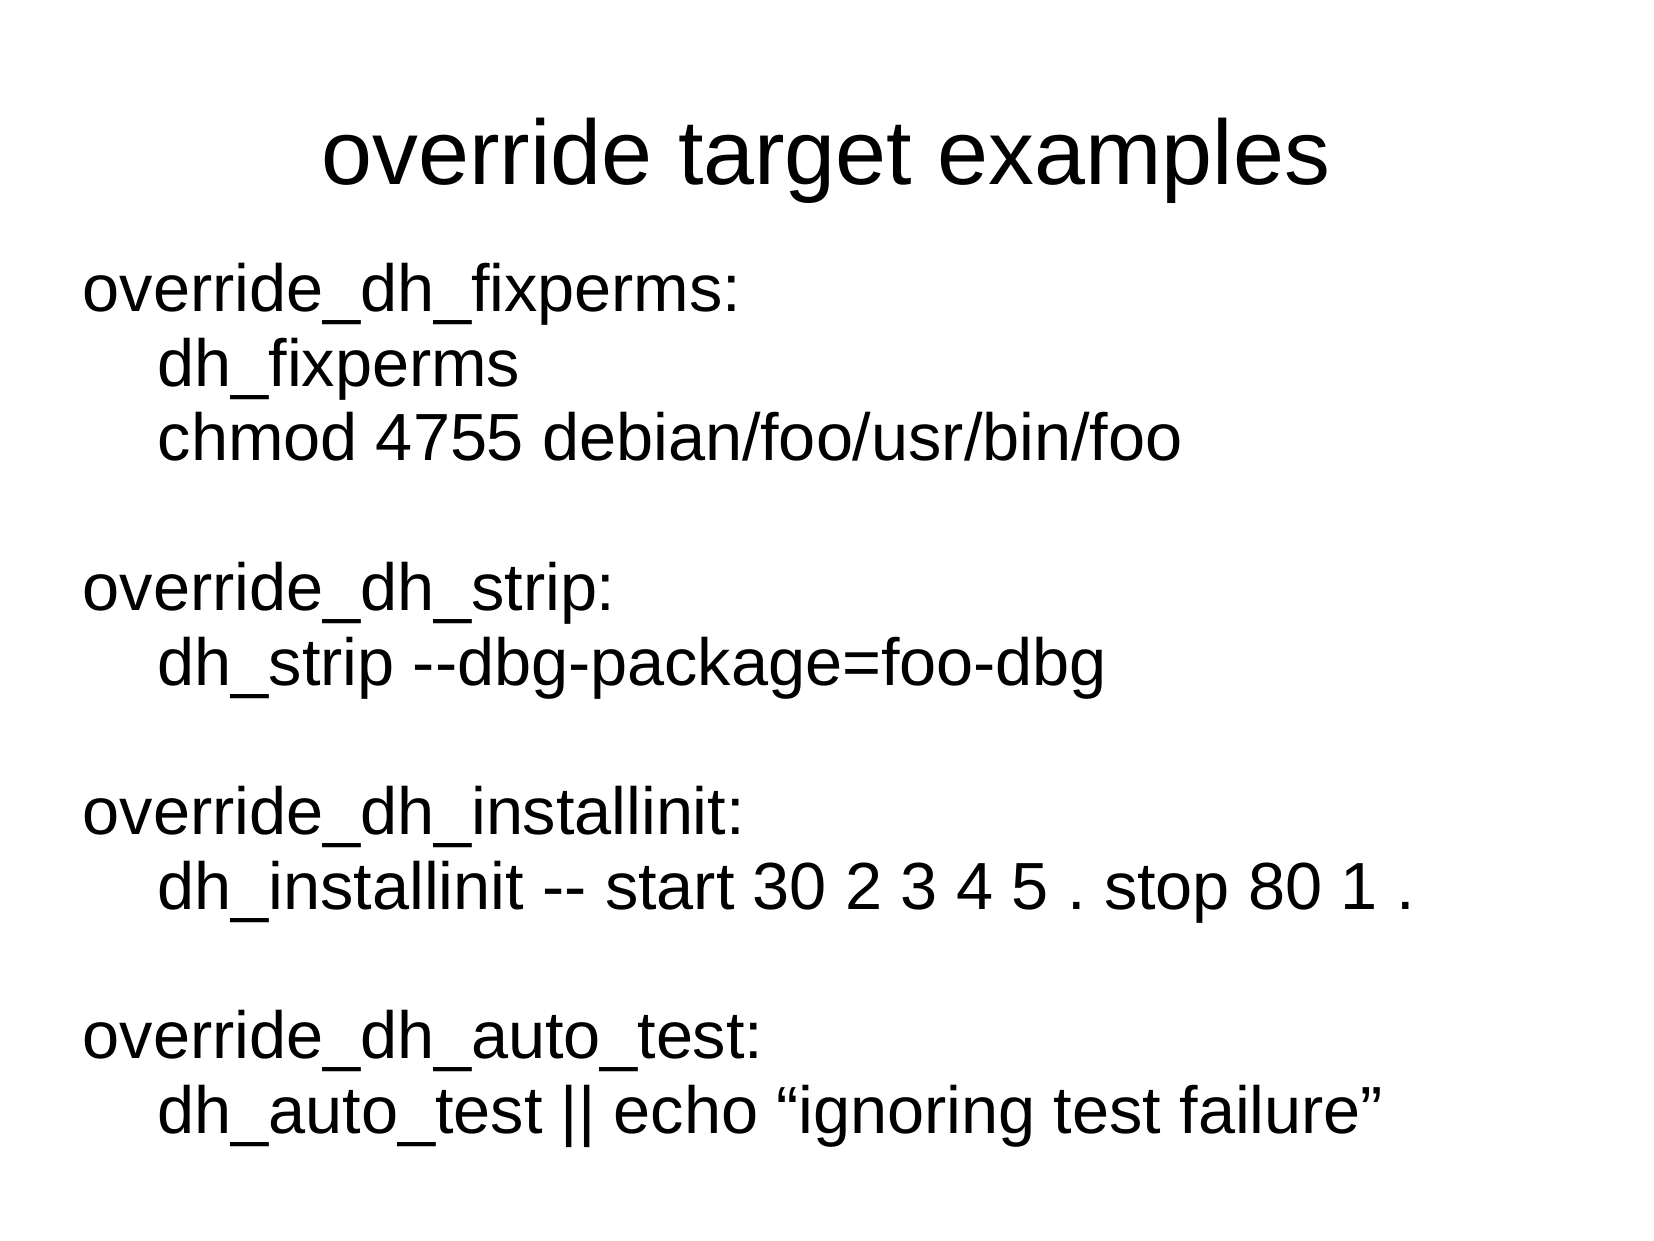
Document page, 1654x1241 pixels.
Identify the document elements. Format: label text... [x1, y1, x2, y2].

title override target examples [82, 56, 1571, 250]
subtitle override_dh_fixperms: dh_fixperms chmod 4755 debian/foo/usr/bin/foo override_dh_strip: dh_strip --dbg-package=foo-dbg override_dh_installinit: dh_installinit -- start 30 2 3 4 5 . stop 80 1 . override_dh_auto_test: dh_auto_test || echo “ignoring test failure” [82, 250, 1571, 1149]
